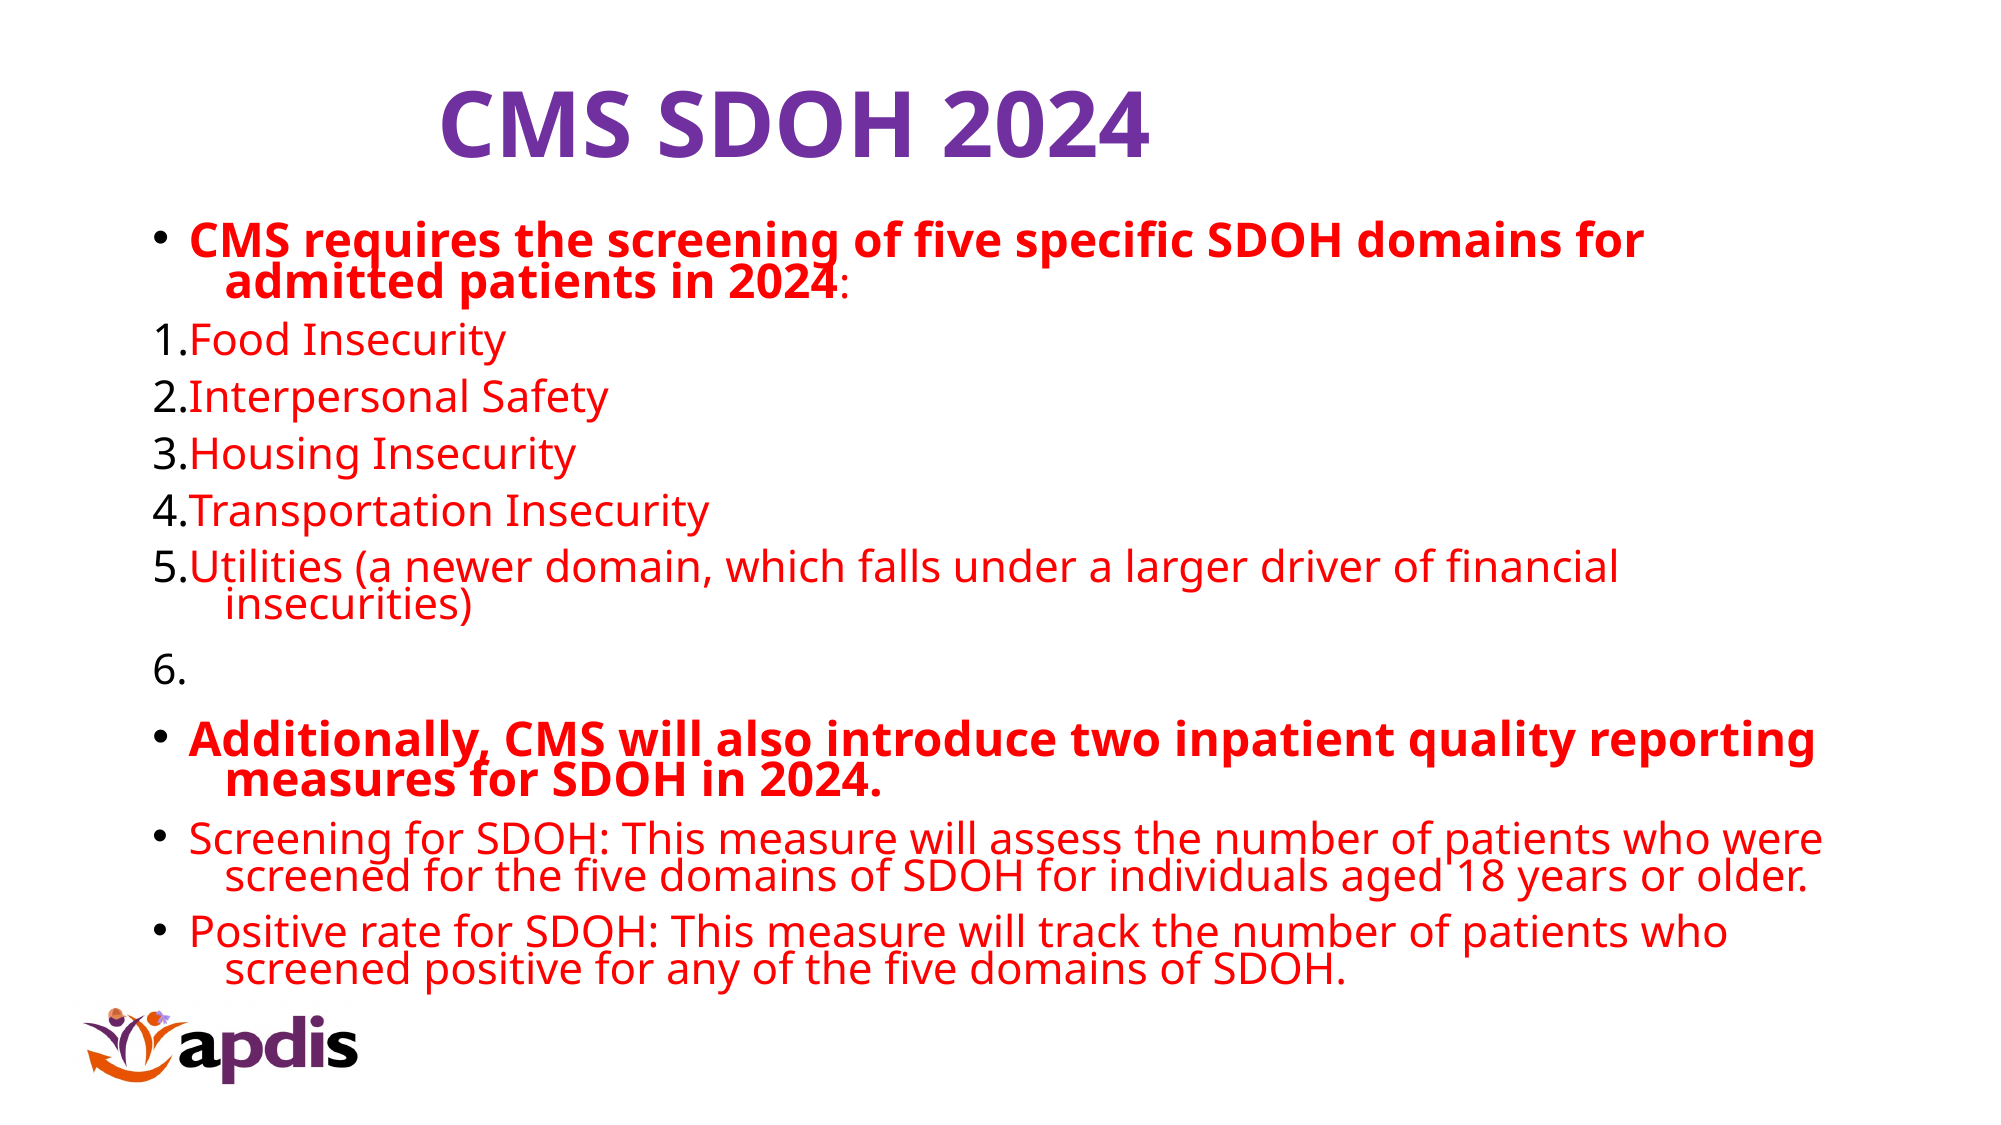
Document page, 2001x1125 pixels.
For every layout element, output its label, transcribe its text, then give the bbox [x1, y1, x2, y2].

picture [65, 993, 362, 1097]
title CMS SDOH 2024 [137, 0, 1888, 278]
list CMS requires the screening of five specific SDOH domains for admitted patients in 2024: Food Insecurity Interpersonal Safety Housing Insecurity Transportation Insecurity Utilities (a newer domain, which falls under a larger driver of financial insecurities) Additionally, CMS will also introduce two inpatient quality reporting measures for SDOH in 2024. Screening for SDOH: This measure will assess the number of patients who were screened for the five domains of SDOH for individuals aged 18 years or older. Positive rate for SDOH: This measure will track the number of patients who screened positive for any of the five domains of SDOH. [137, 218, 1863, 1014]
